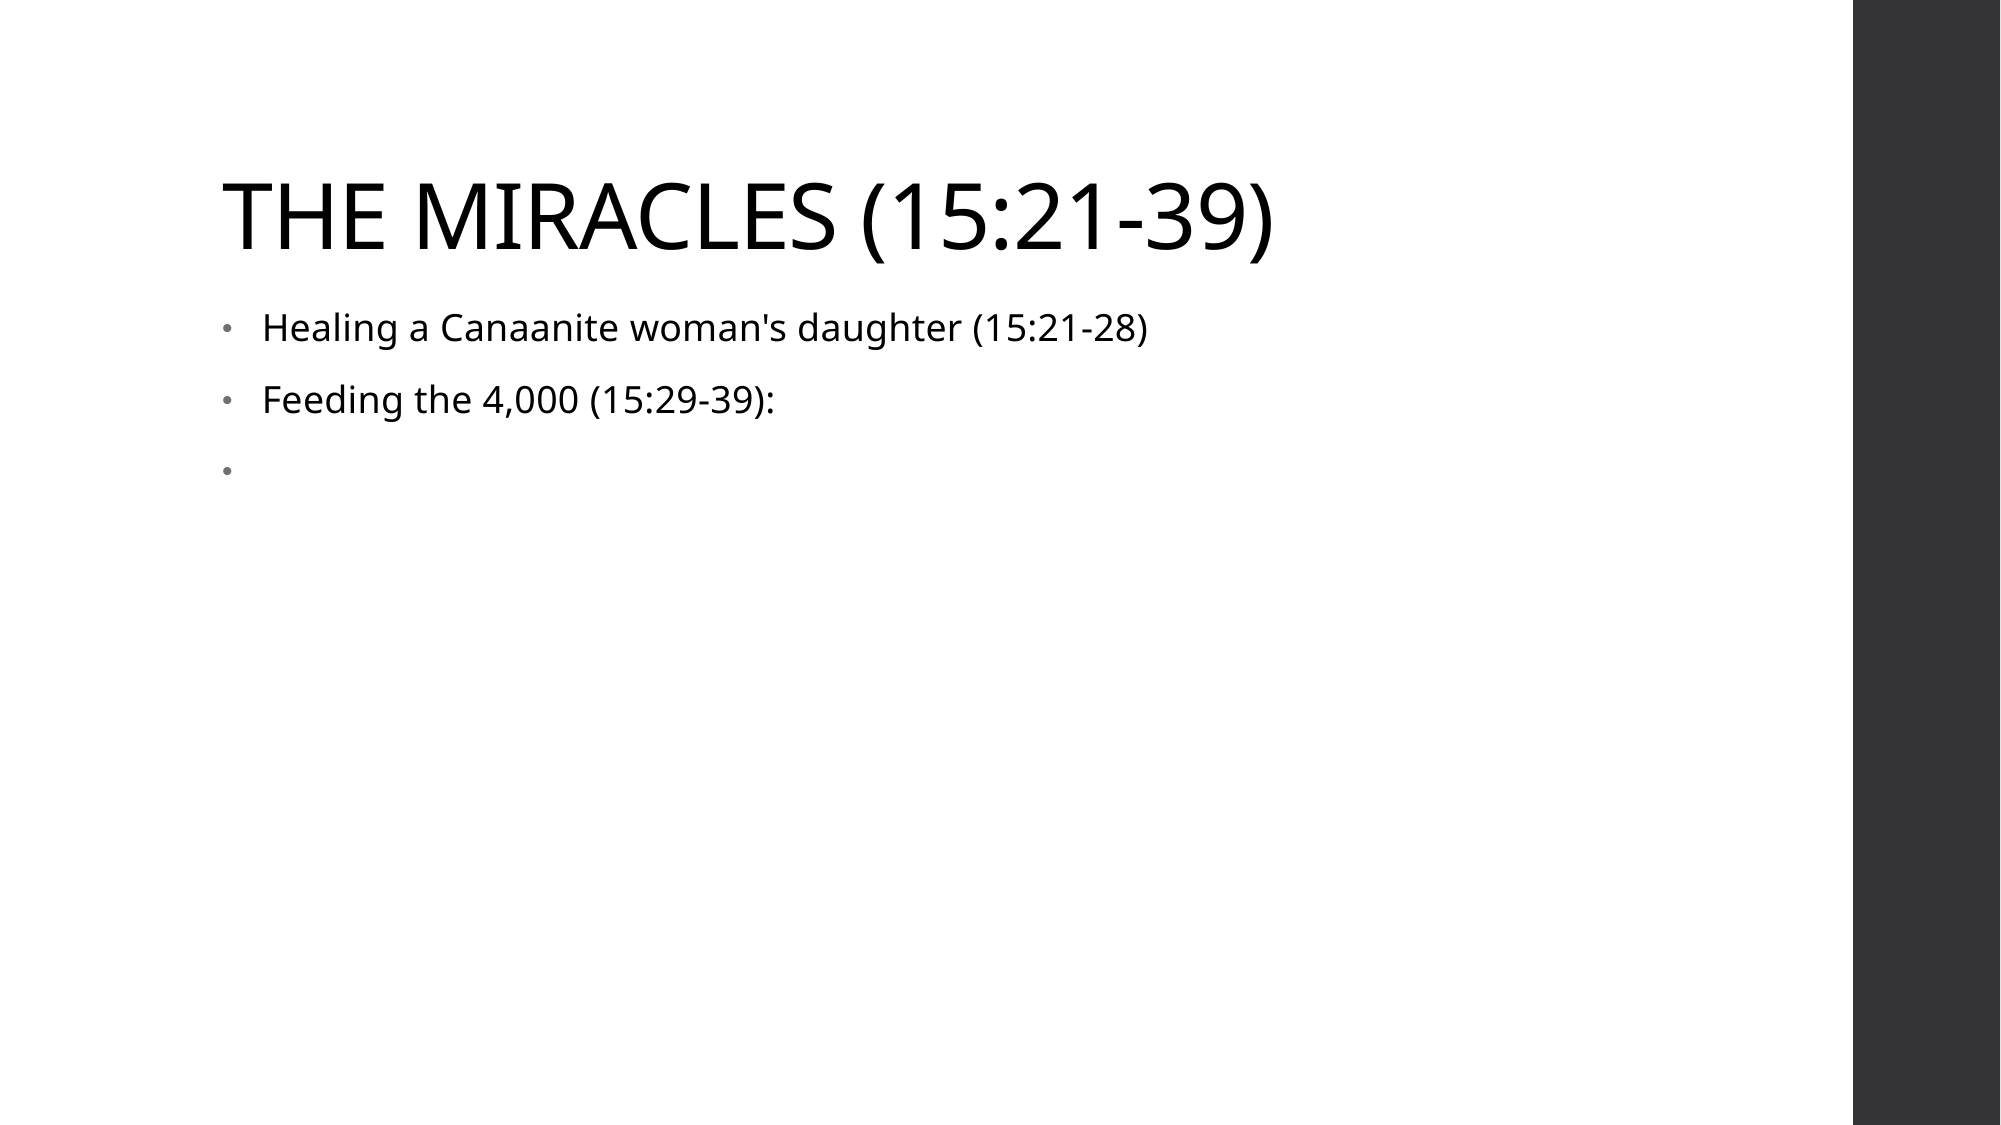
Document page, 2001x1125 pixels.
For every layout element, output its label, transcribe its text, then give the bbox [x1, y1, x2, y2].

list Healing a Canaanite woman's daughter (15:21-28) Feeding the 4,000 (15:29-39): [206, 299, 1617, 1014]
title THE MIRACLES (15:21-39) [206, 60, 1797, 278]
